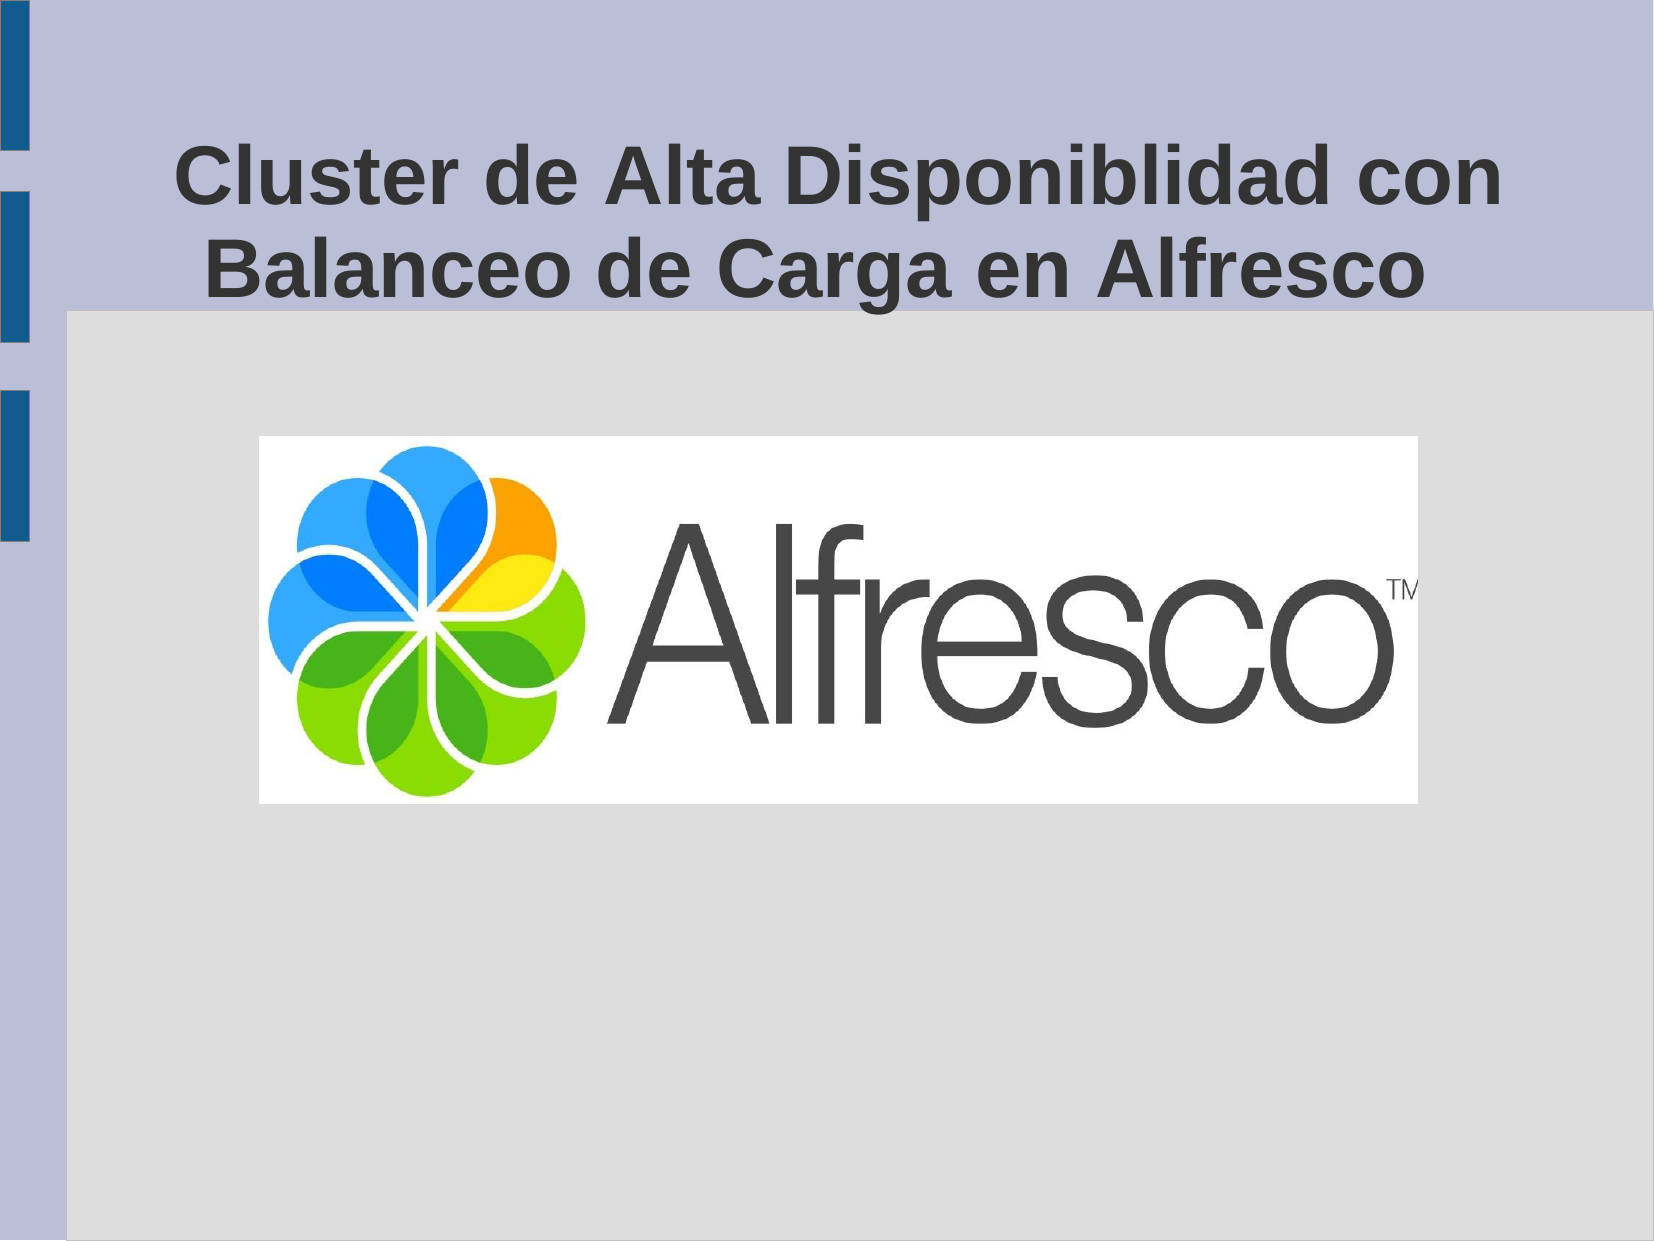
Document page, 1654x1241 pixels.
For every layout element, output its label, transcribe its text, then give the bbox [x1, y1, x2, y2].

picture [259, 436, 1418, 804]
title Cluster de Alta Disponiblidad con Balanceo de Carga en Alfresco [121, 73, 1534, 317]
